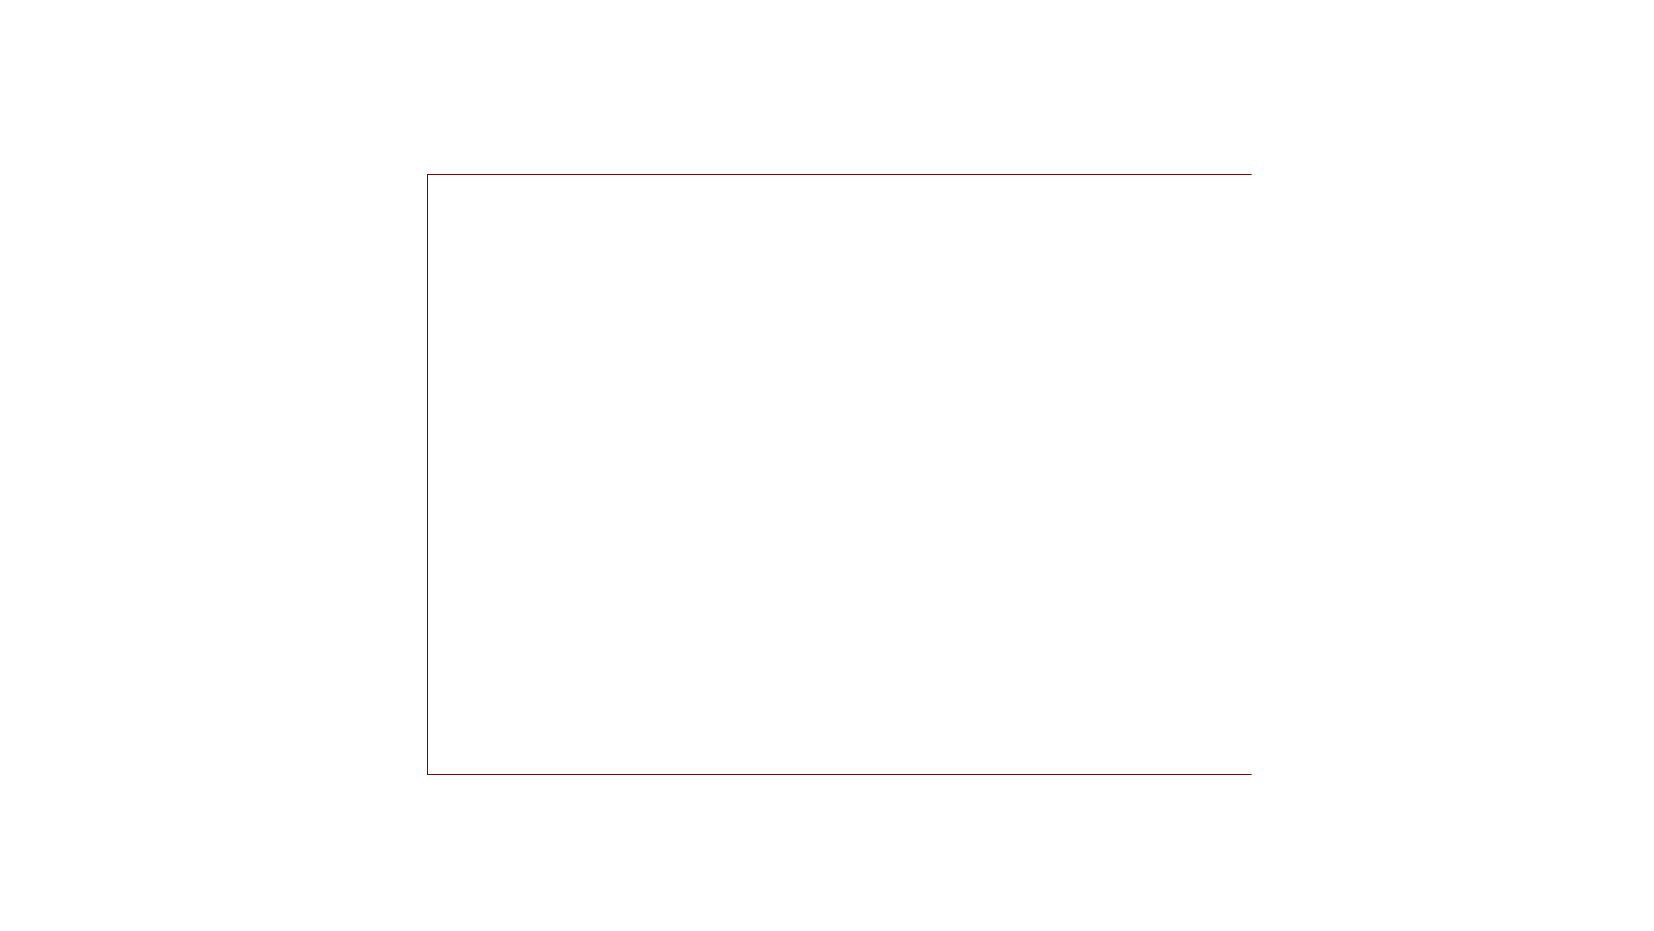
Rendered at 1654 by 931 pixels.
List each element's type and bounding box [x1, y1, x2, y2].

picture [424, 172, 1252, 775]
